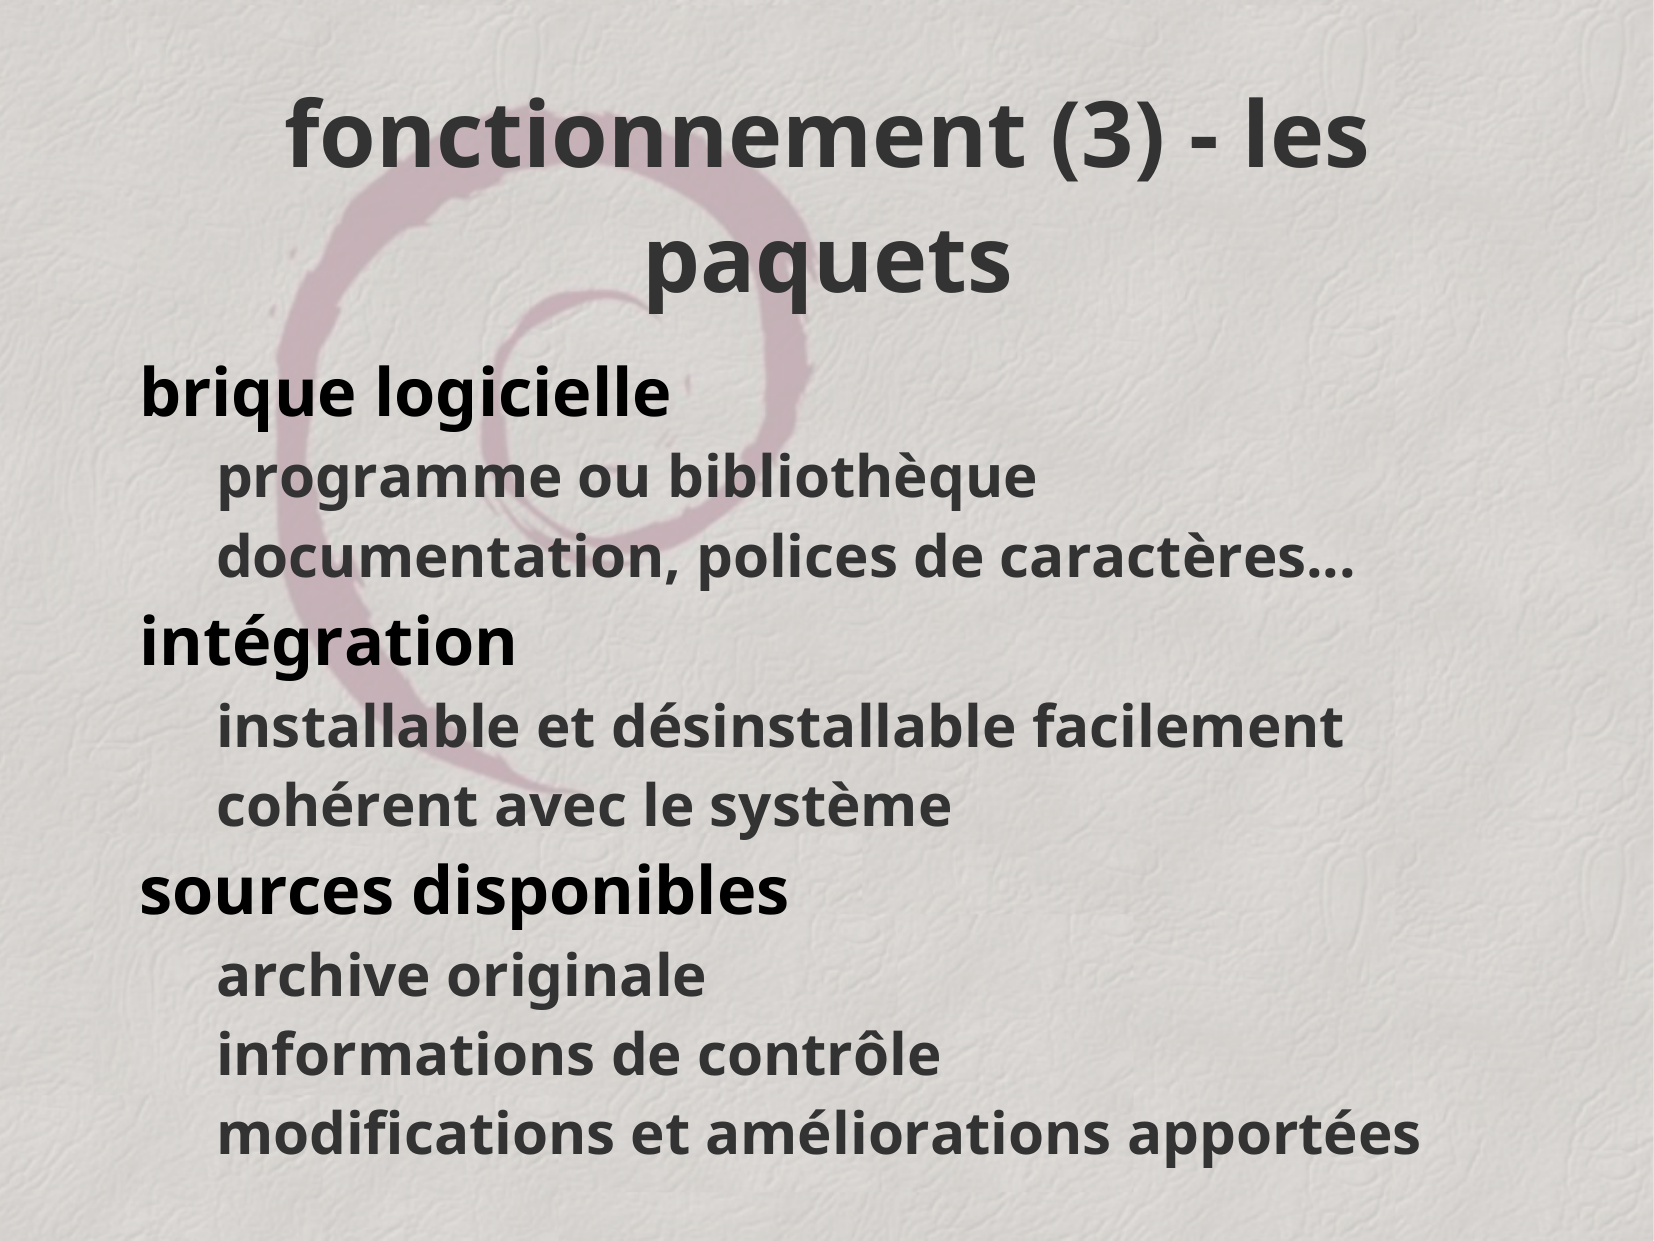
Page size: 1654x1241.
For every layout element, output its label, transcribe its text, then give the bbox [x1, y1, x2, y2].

list brique logicielle programme ou bibliothèque documentation, polices de caractères... intégration installable et désinstallable facilement cohérent avec le système sources disponibles archive originale informations de contrôle modifications et améliorations apportées [121, 344, 1534, 1112]
title fonctionnement (3) - les paquets [121, 88, 1534, 301]
picture [0, 0, 1654, 1241]
